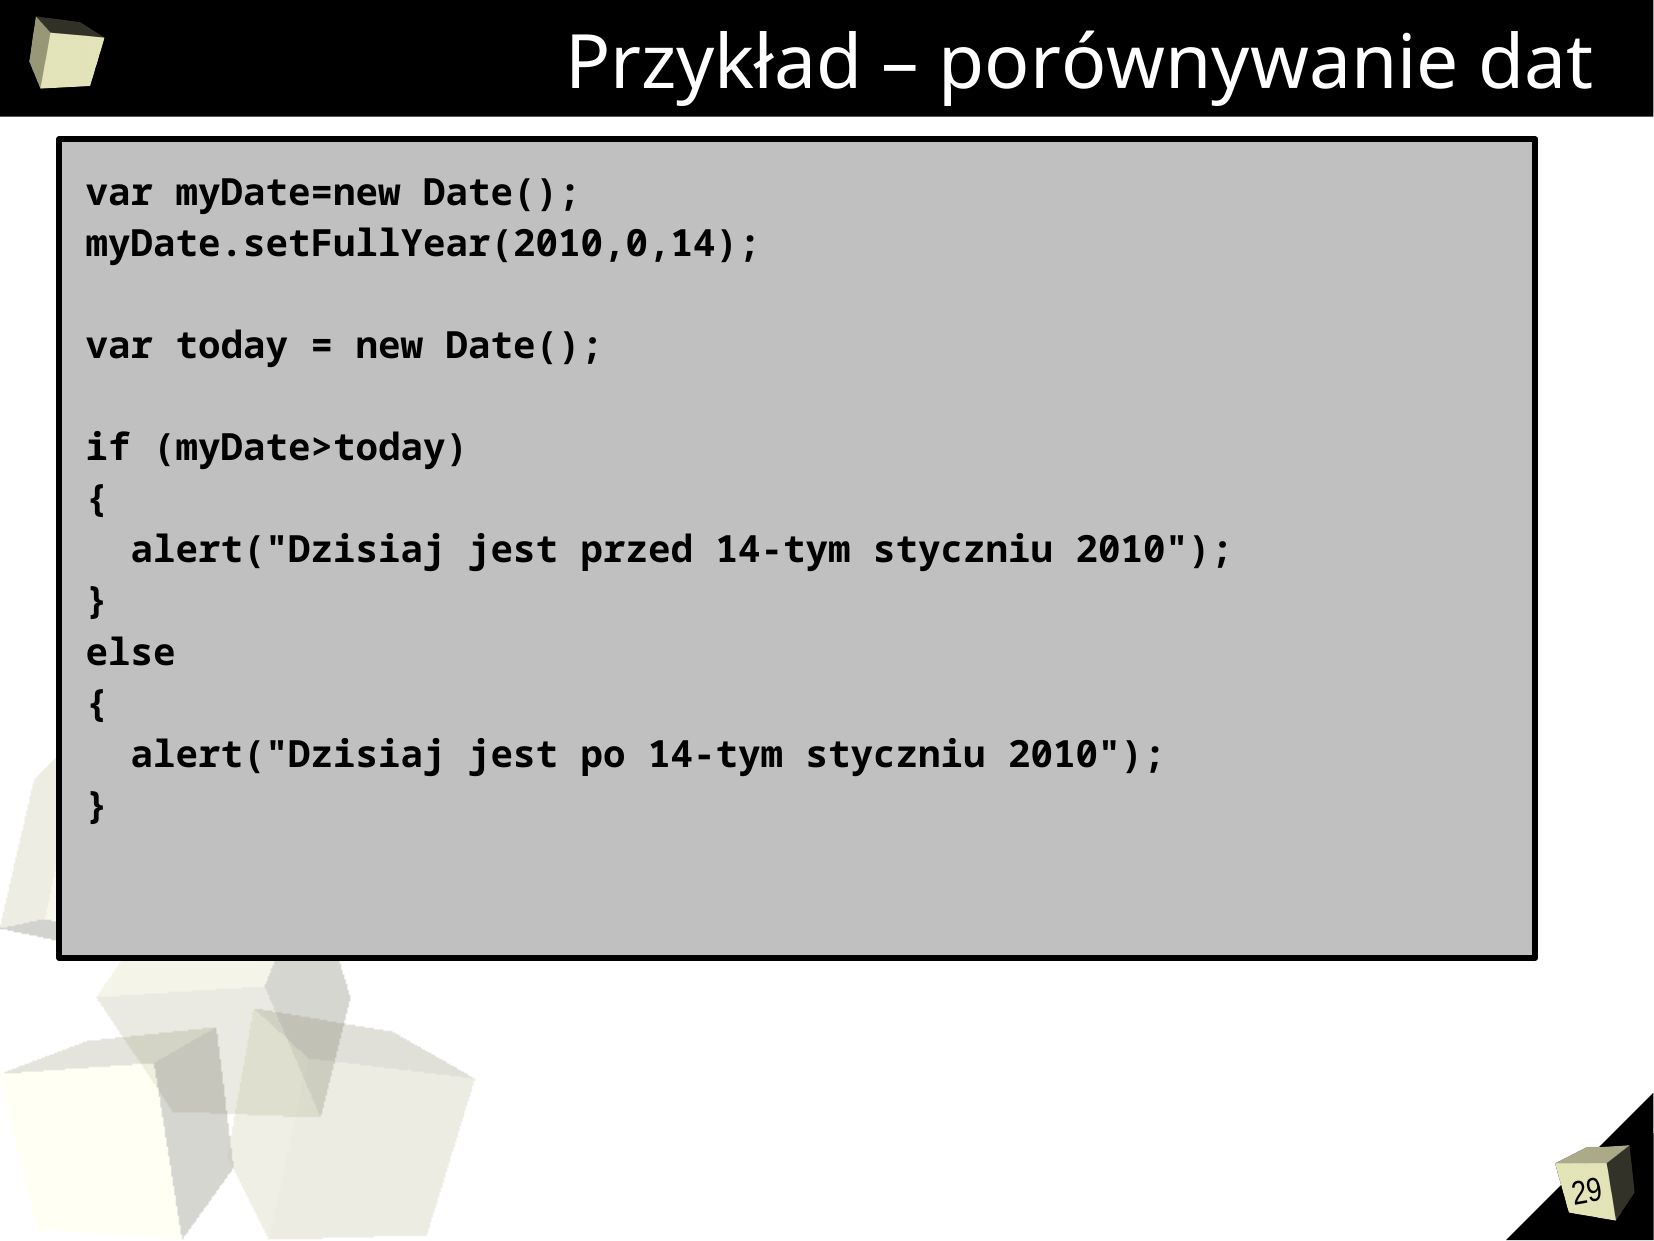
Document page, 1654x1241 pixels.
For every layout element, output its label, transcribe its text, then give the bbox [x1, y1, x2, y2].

picture [0, 726, 477, 1241]
title Przykład – porównywanie dat [118, 0, 1595, 119]
text_box var myDate=new Date(); myDate.setFullYear(2010,0,14); var today = new Date(); if (myDate>today) { alert("Dzisiaj jest przed 14-tym styczniu 2010"); } else { alert("Dzisiaj jest po 14-tym styczniu 2010"); } [59, 139, 1536, 842]
